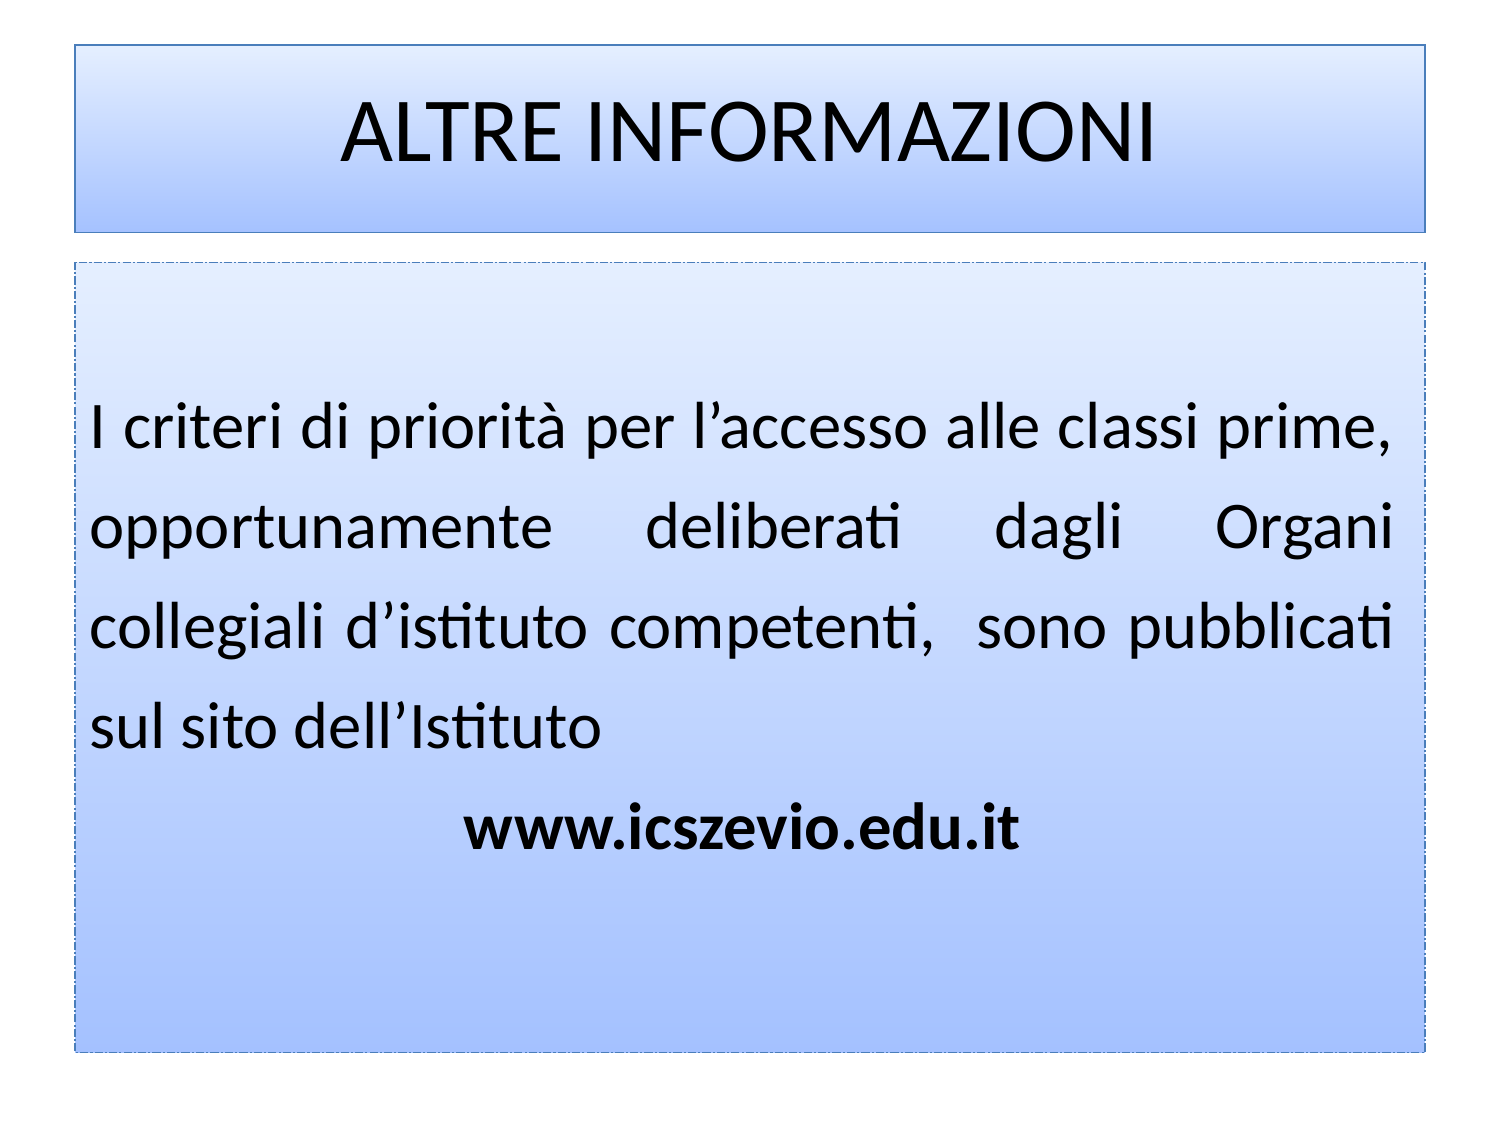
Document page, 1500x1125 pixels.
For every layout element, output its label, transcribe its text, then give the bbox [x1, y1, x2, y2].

text_box ALTRE INFORMAZIONI [75, 45, 1425, 233]
text_box I criteri di priorità per l’accesso alle classi prime, opportunamente deliberati dagli Organi collegiali d’istituto competenti, sono pubblicati sul sito dell’Istituto www.icszevio.edu.it [75, 262, 1425, 1053]
